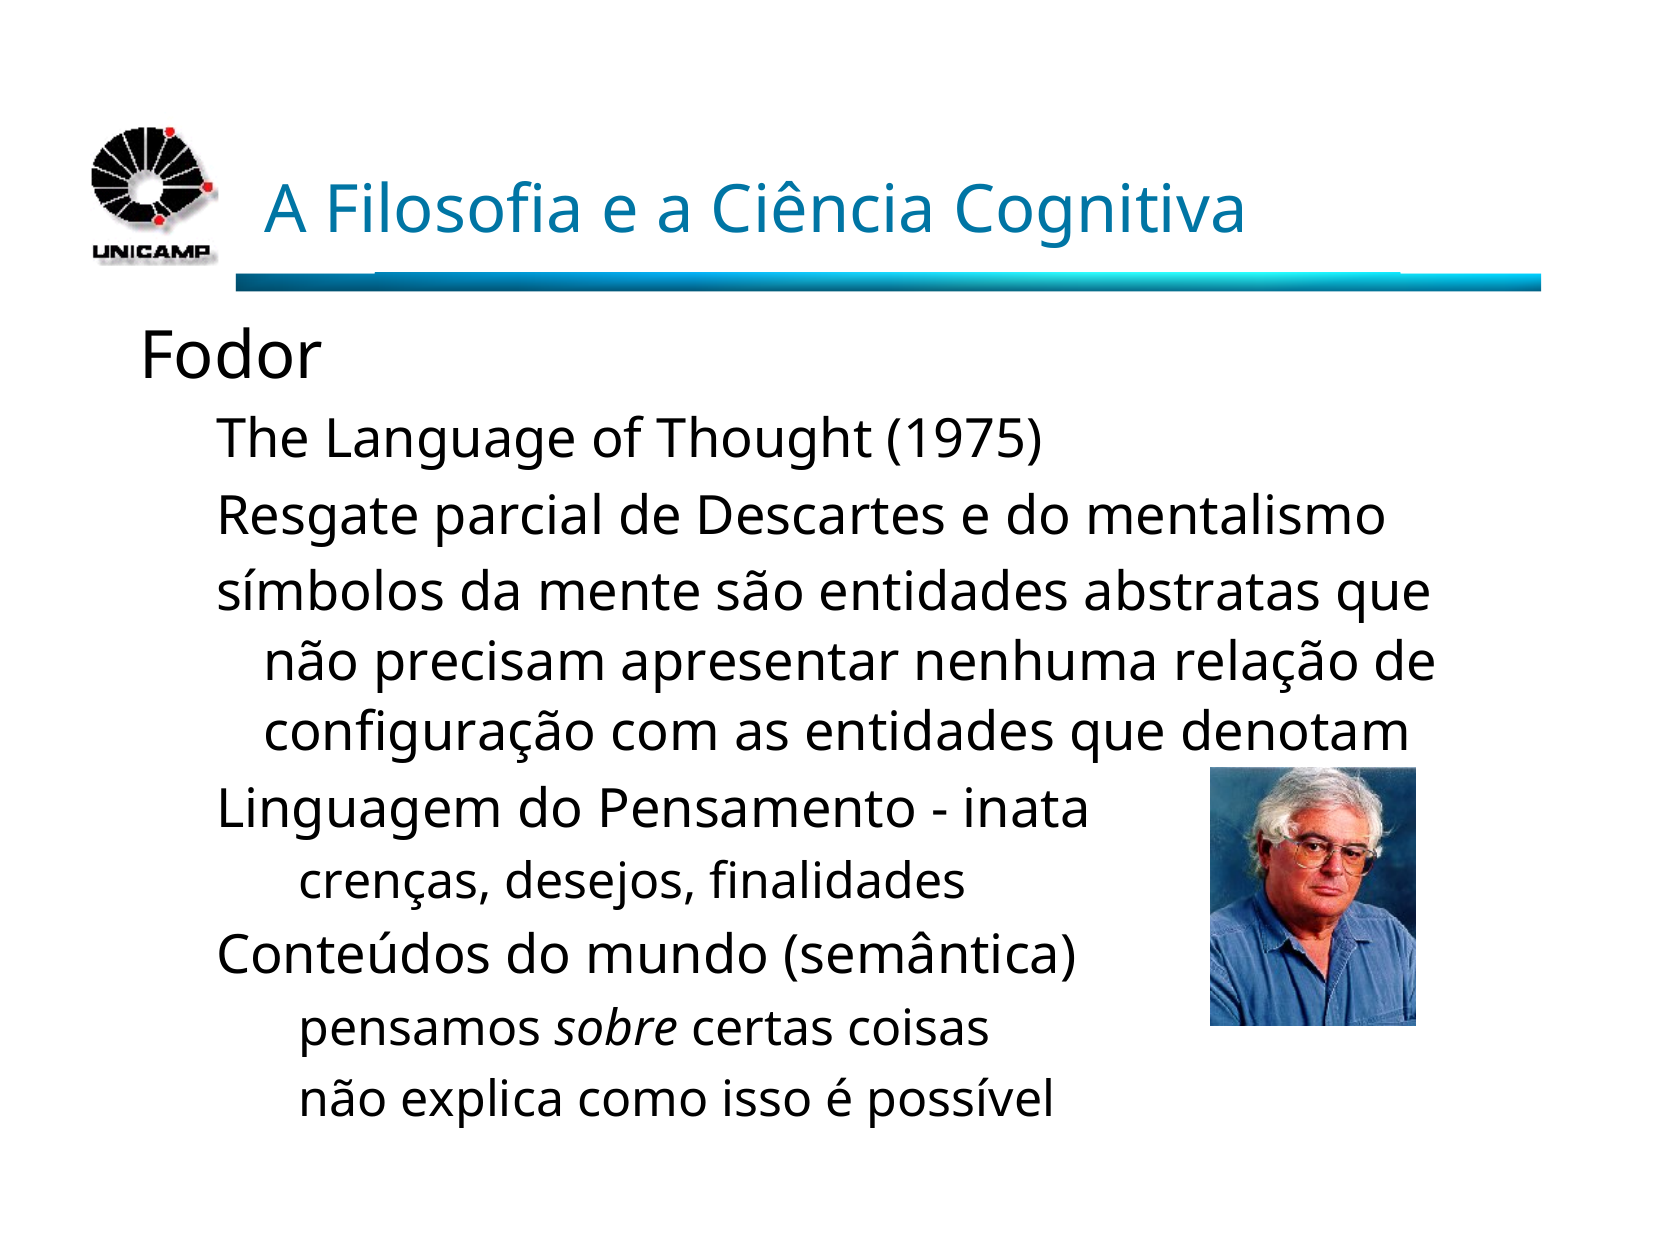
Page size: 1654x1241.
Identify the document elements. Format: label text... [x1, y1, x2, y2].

title A Filosofia e a Ciência Cognitiva [264, 42, 1534, 250]
picture [125, 272, 1654, 295]
picture [1210, 767, 1416, 1027]
list Fodor The Language of Thought (1975) Resgate parcial de Descartes e do mentalismo símbolos da mente são entidades abstratas que não precisam apresentar nenhuma relação de configuração com as entidades que denotam Linguagem do Pensamento - inata crenças, desejos, finalidades Conteúdos do mundo (semântica) pensamos sobre certas coisas não explica como isso é possível [121, 309, 1534, 1227]
